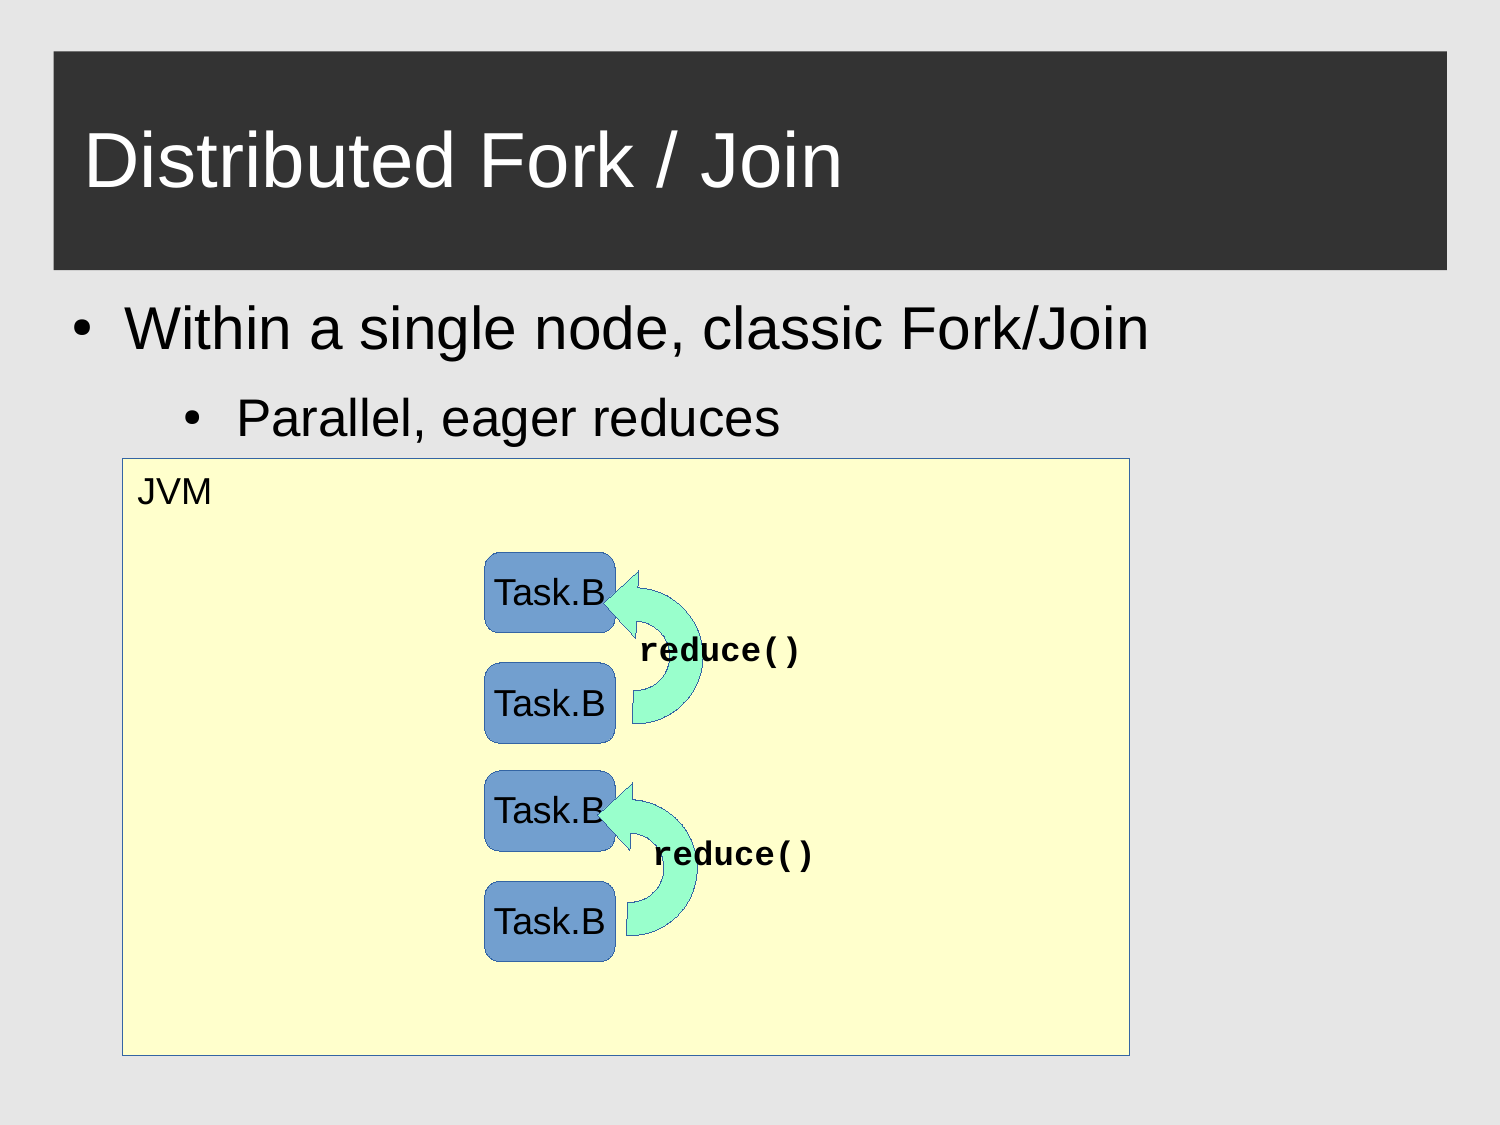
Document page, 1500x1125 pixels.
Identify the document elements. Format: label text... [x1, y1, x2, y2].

text_box [122, 991, 1130, 1056]
list Within a single node, classic Fork/Join Parallel, eager reduces [53, 294, 1447, 991]
title Distributed Fork / Join [53, 51, 1447, 271]
